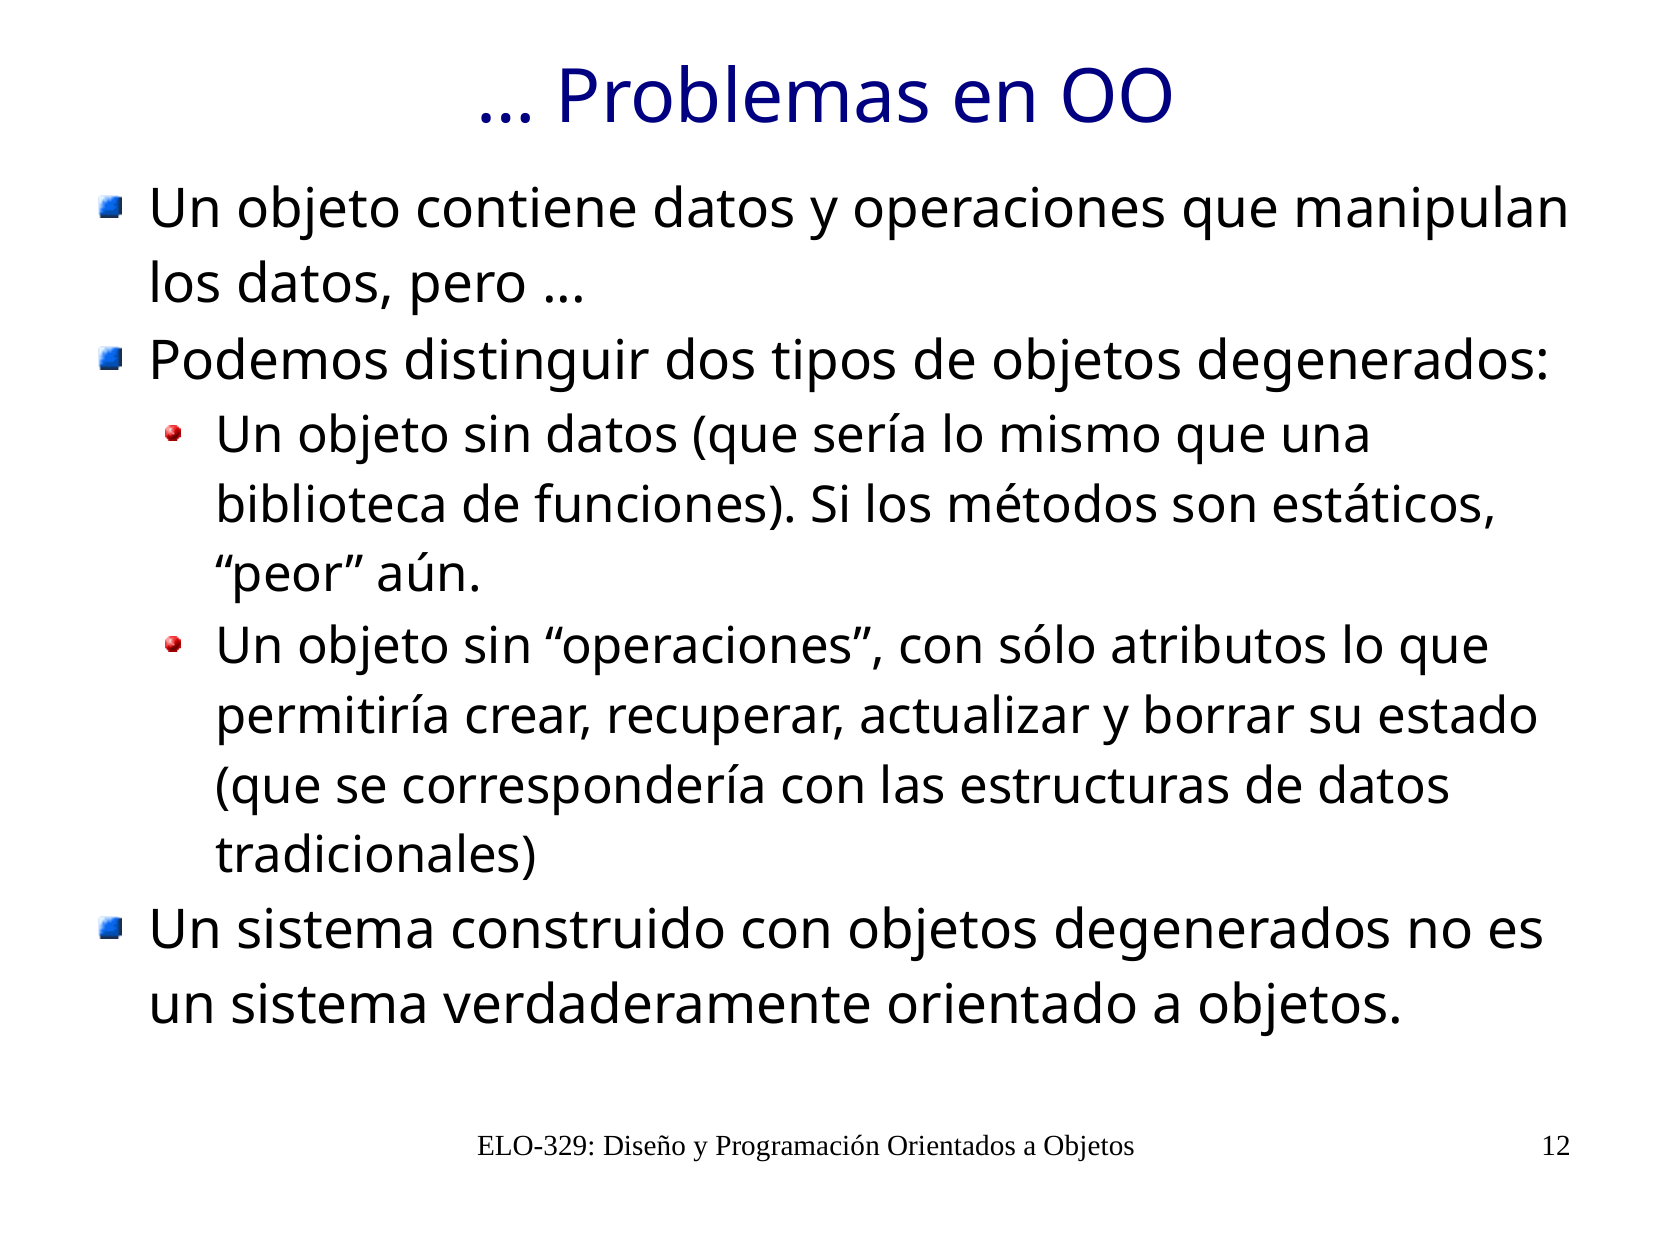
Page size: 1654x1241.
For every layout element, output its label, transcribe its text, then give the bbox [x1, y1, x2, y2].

title … Problemas en OO [82, 45, 1571, 143]
list Un objeto contiene datos y operaciones que manipulan los datos, pero ... Podemos distinguir dos tipos de objetos degenerados: Un objeto sin datos (que sería lo mismo que una biblioteca de funciones). Si los métodos son estáticos, “peor” aún. Un objeto sin “operaciones”, con sólo atributos lo que permitiría crear, recuperar, actualizar y borrar su estado (que se correspondería con las estructuras de datos tradicionales)‏ Un sistema construido con objetos degenerados no es un sistema verdaderamente orientado a objetos. [81, 169, 1571, 1102]
